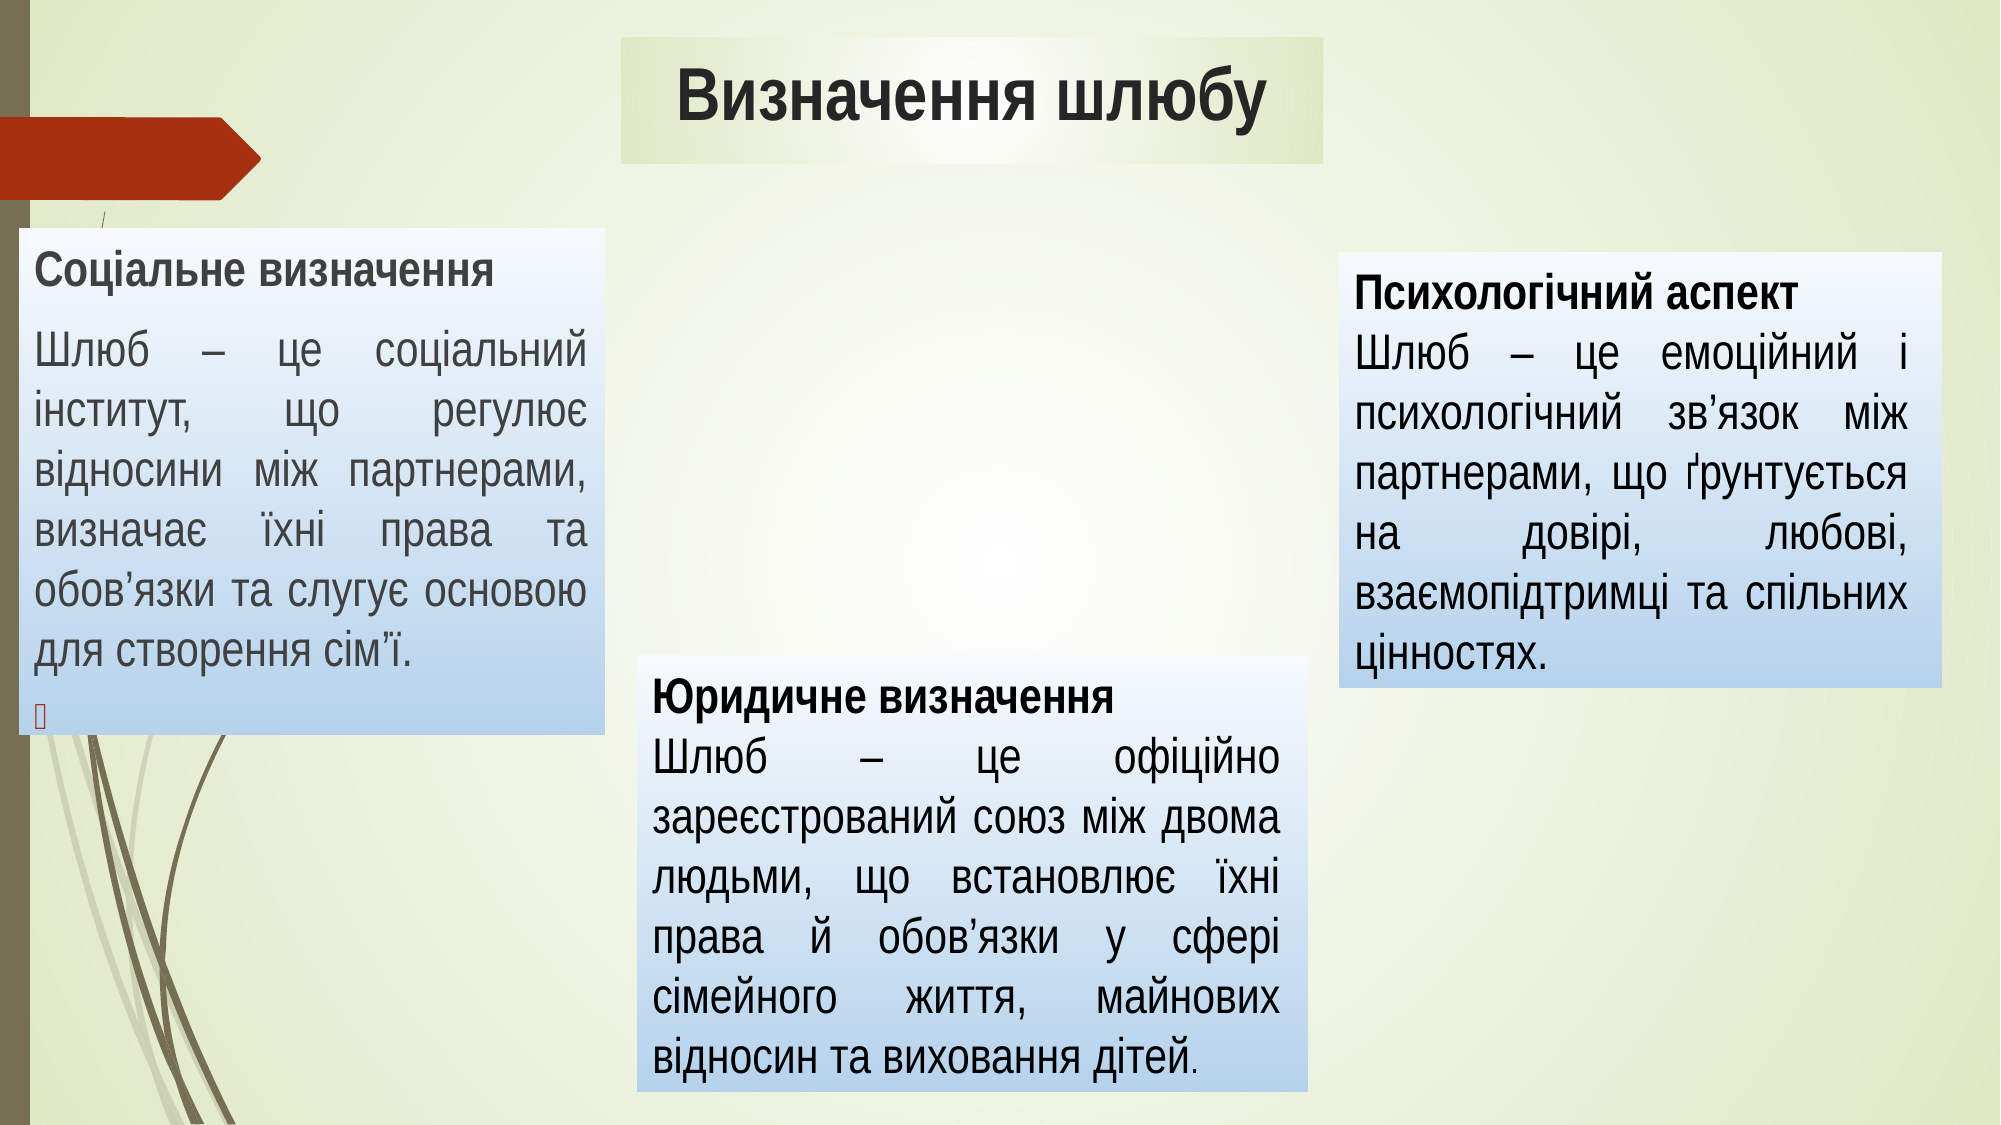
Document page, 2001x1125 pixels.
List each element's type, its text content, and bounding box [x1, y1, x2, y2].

list Соціальне визначення Шлюб – це соціальний інститут, що регулює відносини між партнерами, визначає їхні права та обов’язки та слугує основою для створення сім’ї. [19, 228, 605, 735]
text_box Психологічний аспект Шлюб – це емоційний і психологічний зв’язок між партнерами, що ґрунтується на довірі, любові, взаємопідтримці та спільних цінностях. [1340, 252, 1941, 687]
text_box Юридичне визначення Шлюб – це офіційно зареєстрований союз між двома людьми, що встановлює їхні права й обов’язки у сфері сімейного життя, майнових відносин та виховання дітей. [637, 656, 1307, 1091]
title Визначення шлюбу [621, 37, 1324, 164]
